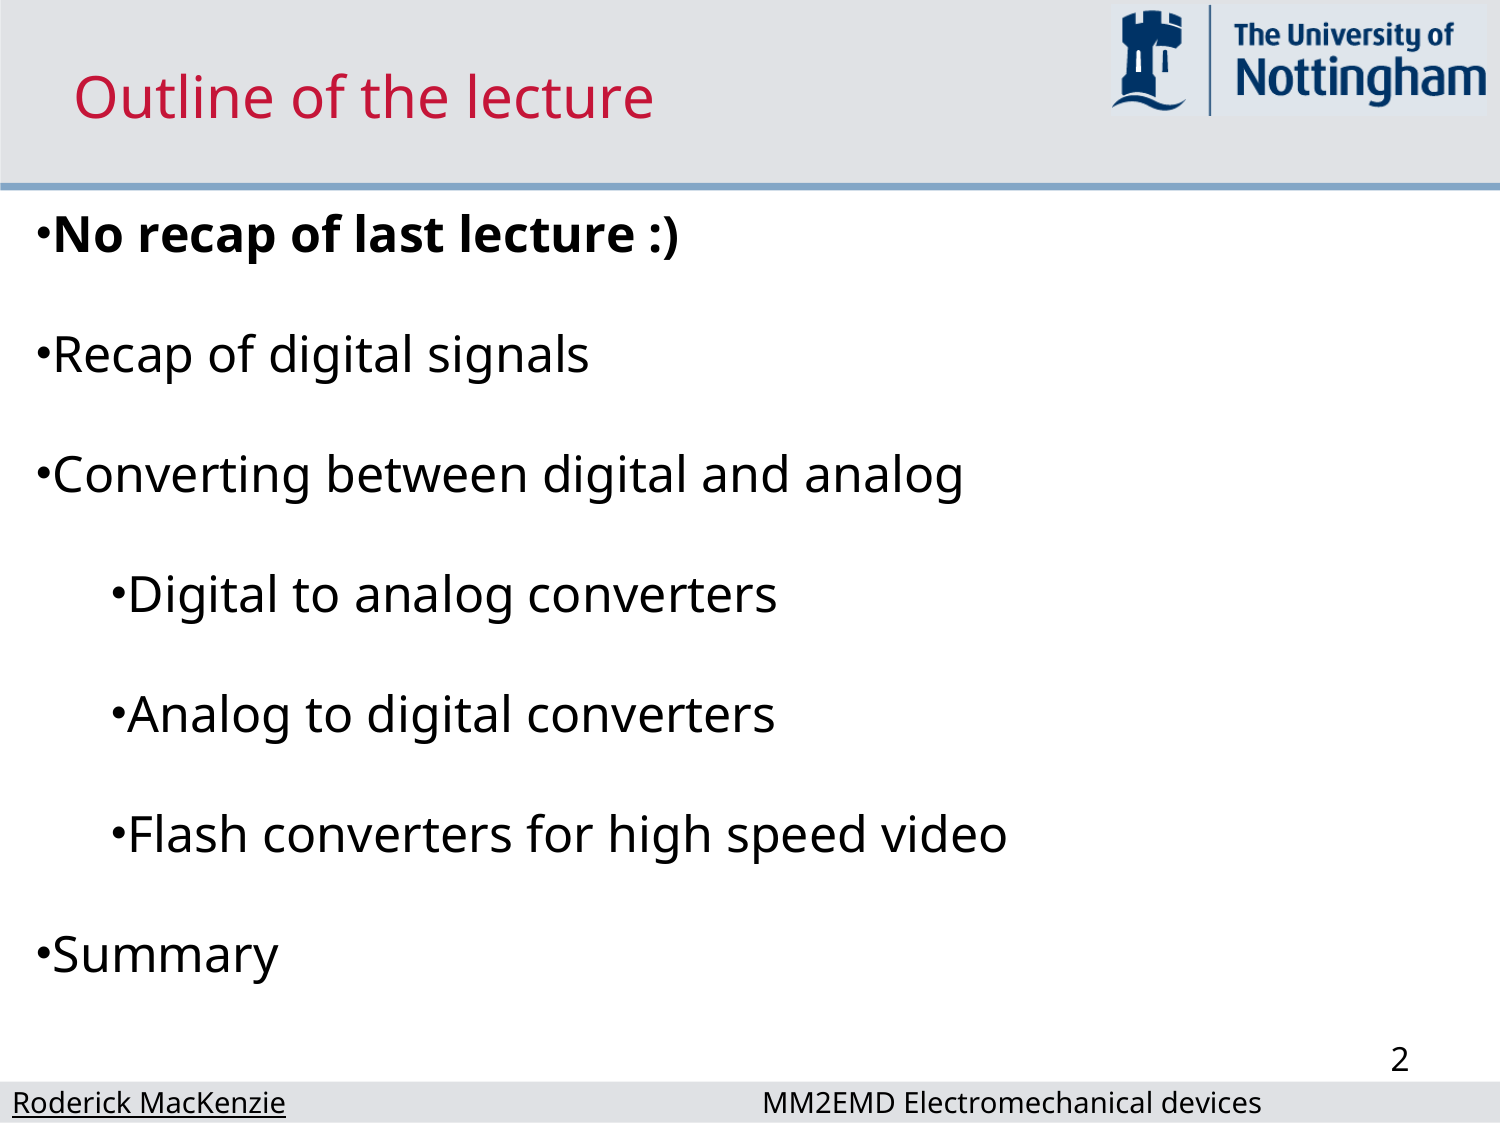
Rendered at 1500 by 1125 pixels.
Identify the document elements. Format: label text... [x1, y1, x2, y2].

text_box <number> [1375, 1030, 1500, 1101]
text_box No recap of last lecture :) Recap of digital signals Converting between digital and analog Digital to analog converters Analog to digital converters Flash converters for high speed video Summary [20, 195, 1463, 1055]
title Outline of the lecture [59, 43, 1297, 148]
picture [1111, 4, 1487, 116]
